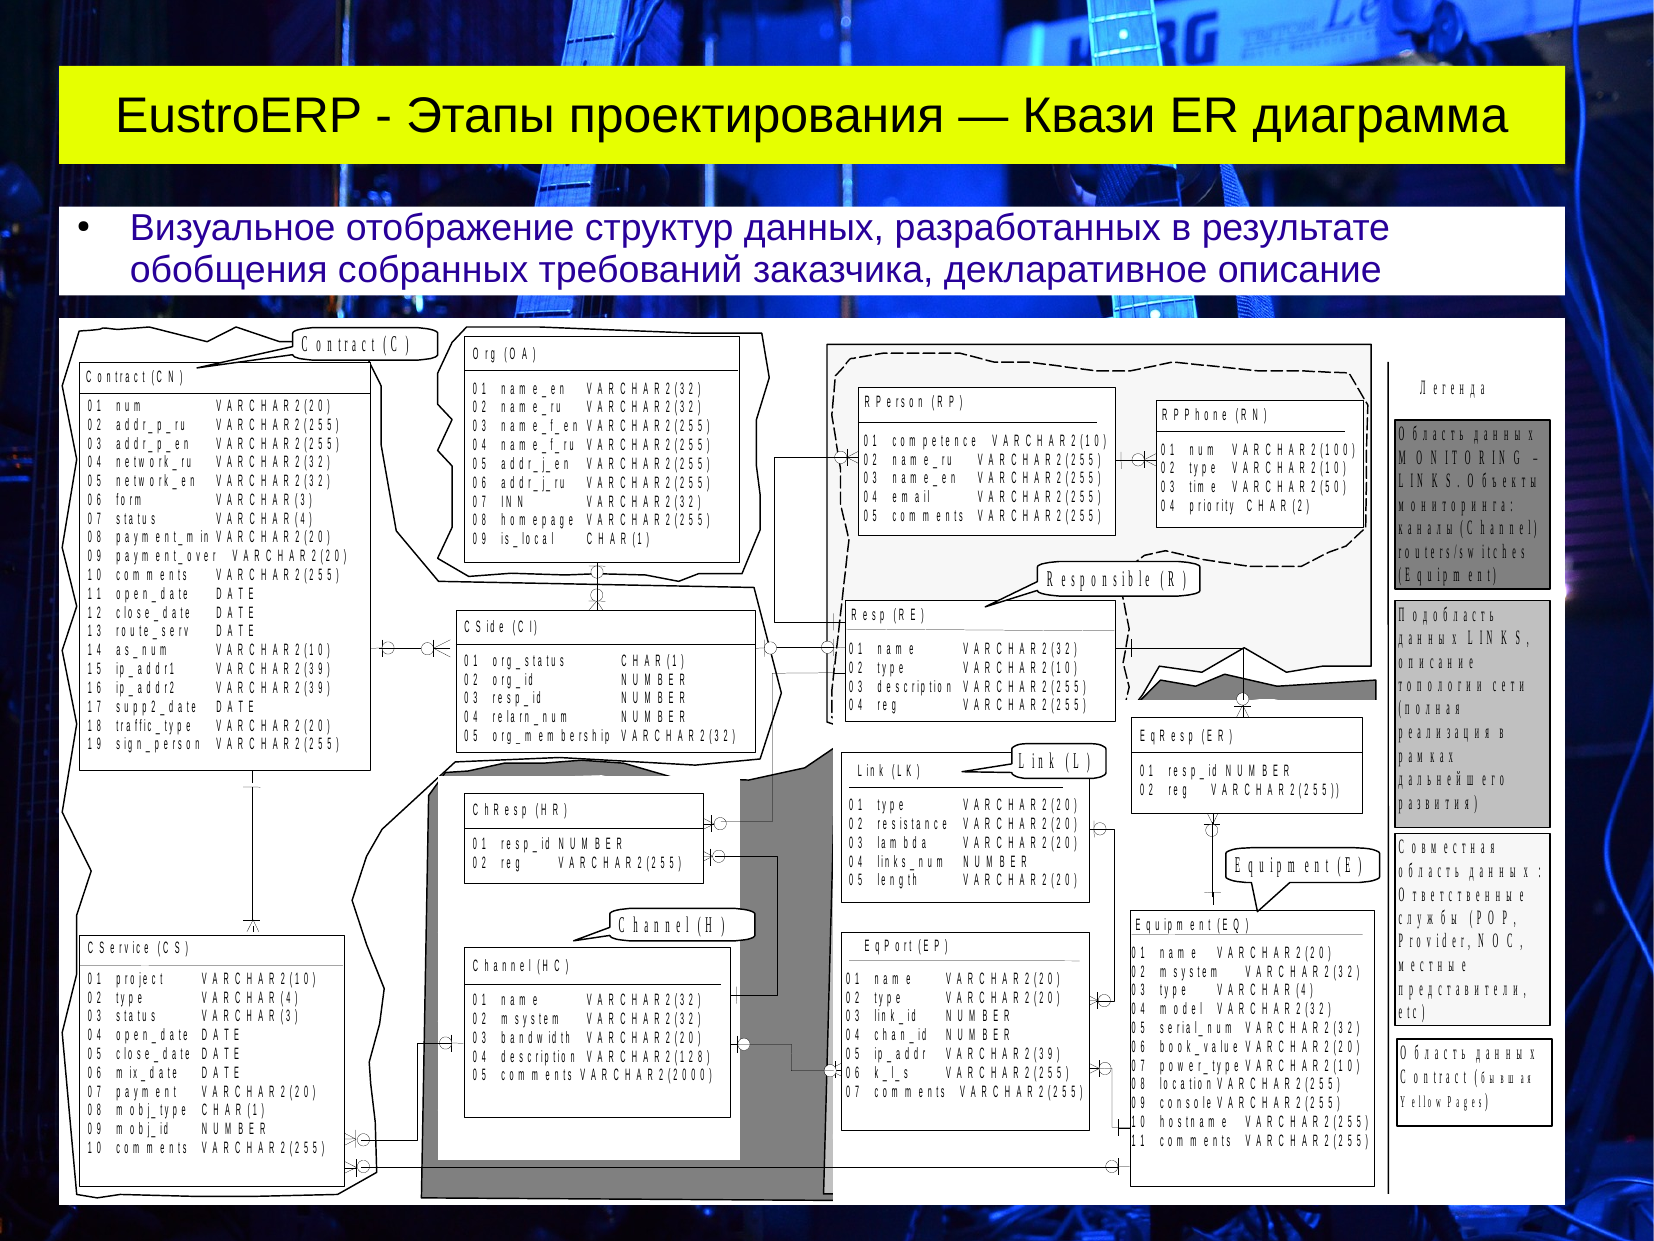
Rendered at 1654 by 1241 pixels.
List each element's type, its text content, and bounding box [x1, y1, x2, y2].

list Визуальное отображение структур данных, разработанных в результате обобщения собранных требований заказчика, декларативное описание [59, 206, 1565, 296]
picture [0, 0, 1654, 1241]
title EustroERP - Этапы проектирования — Квази ER диаграмма [59, 65, 1566, 164]
